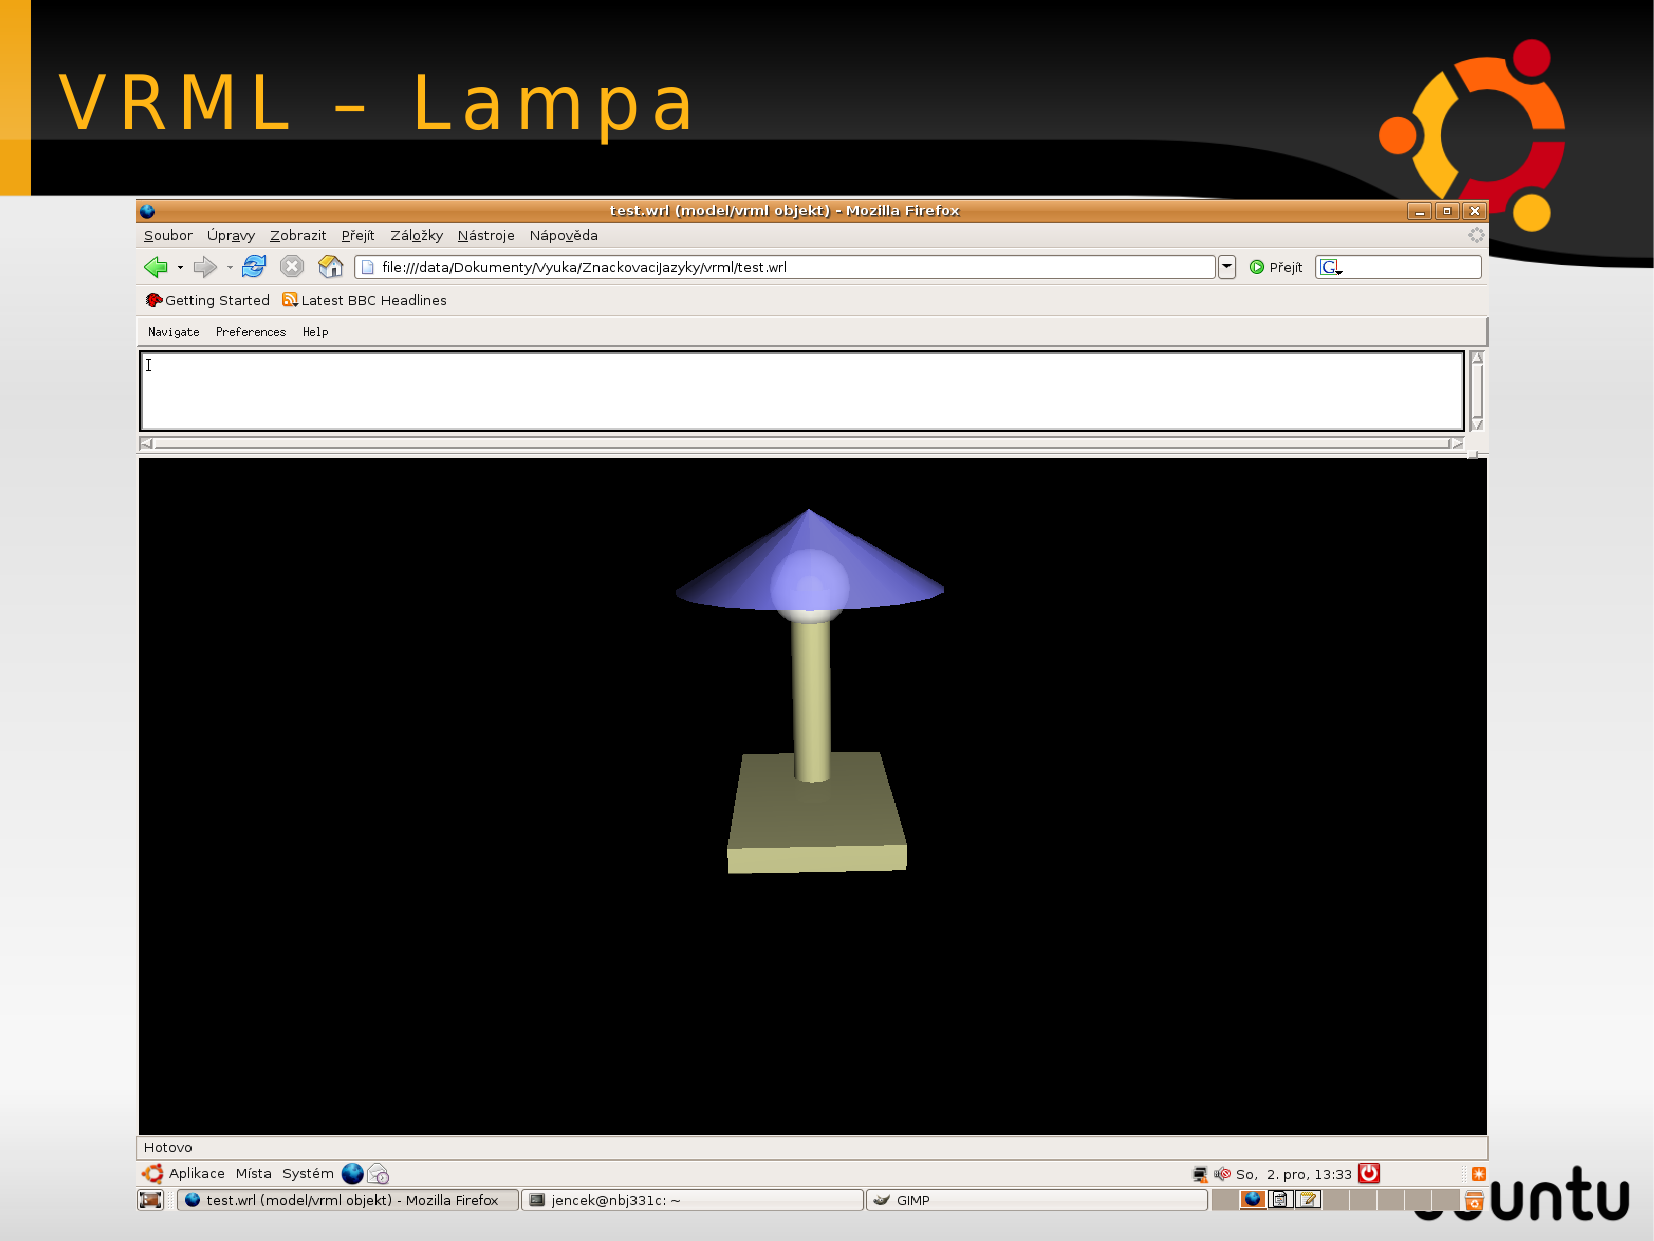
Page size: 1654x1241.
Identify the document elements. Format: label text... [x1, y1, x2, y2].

picture [0, 0, 1654, 1241]
title VRML – Lampa [59, 29, 1270, 178]
